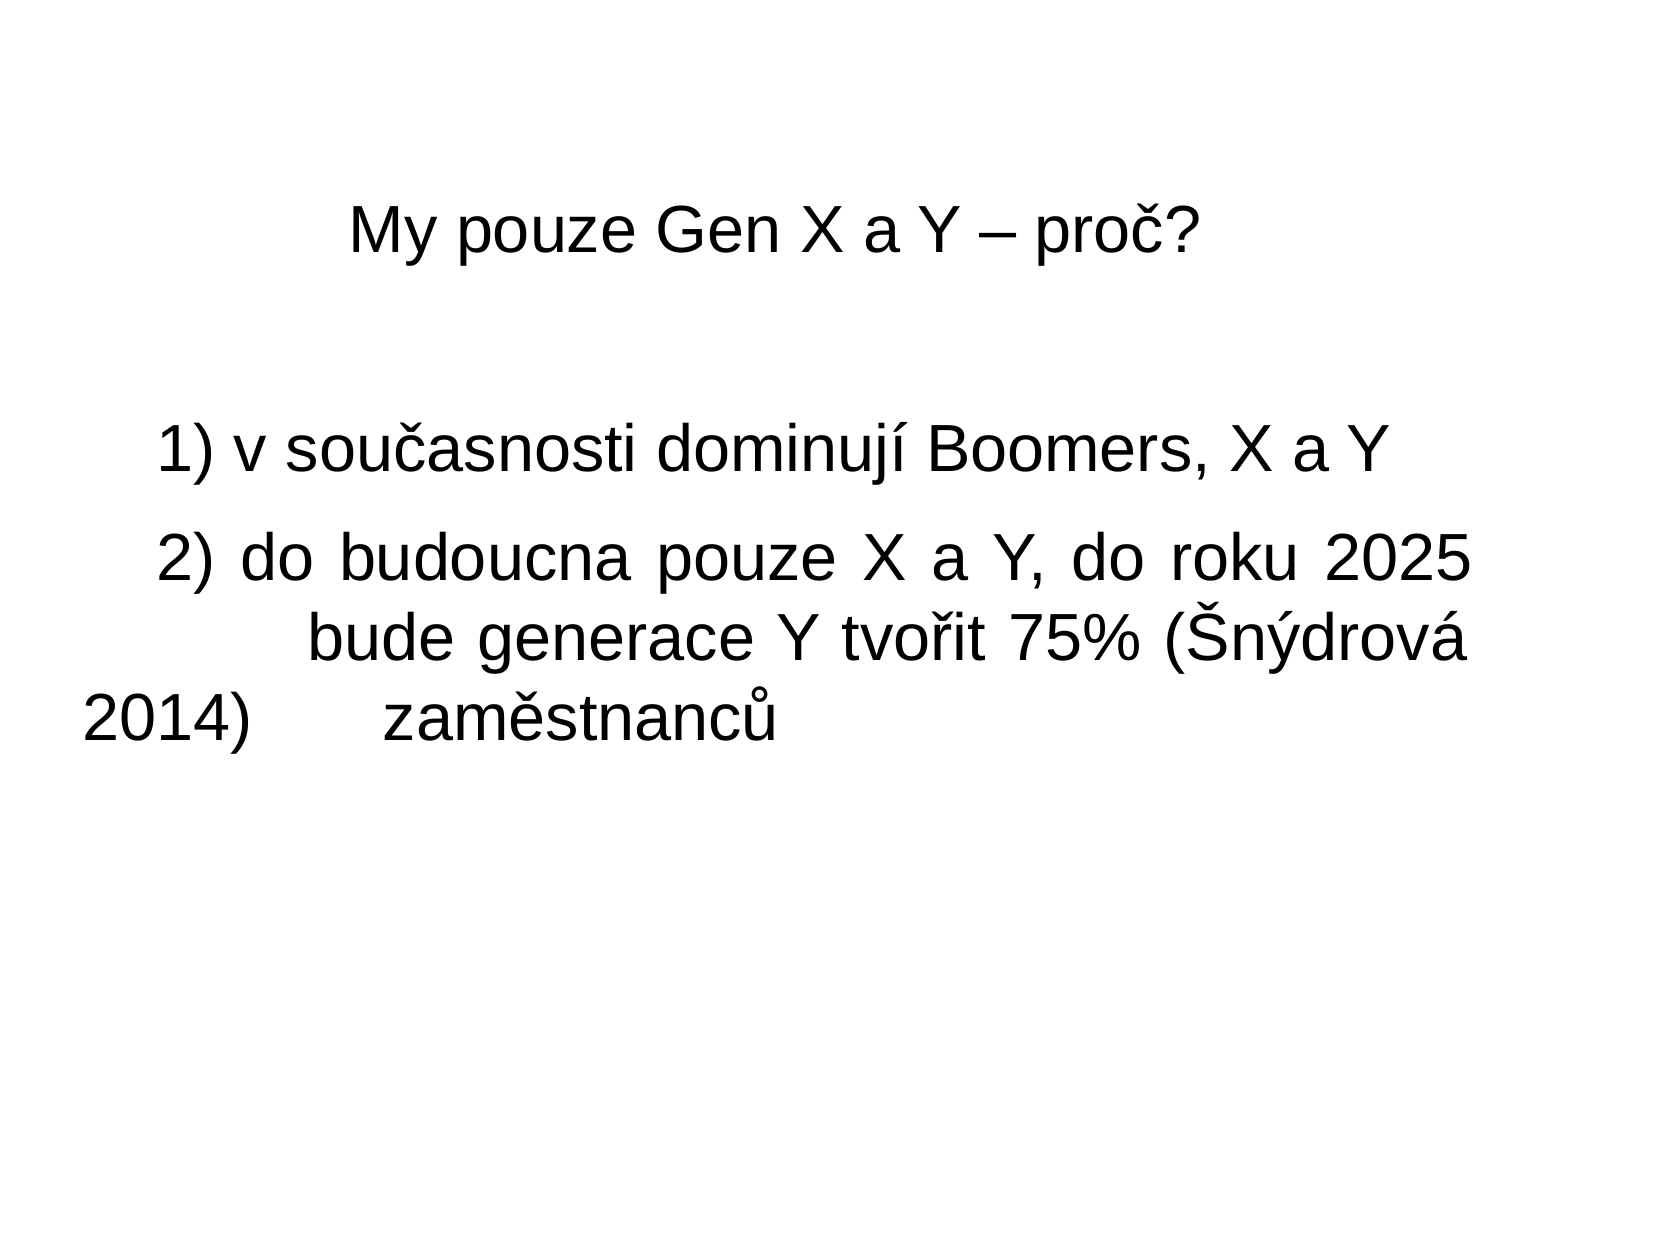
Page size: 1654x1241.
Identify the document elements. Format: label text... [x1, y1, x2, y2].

subtitle My pouze Gen X a Y – proč? 1) v současnosti dominují Boomers, X a Y 2) do budoucna pouze X a Y, do roku 2025 bude generace Y tvořit 75% (Šnýdrová 2014) zaměstnanců [82, 49, 1571, 1109]
